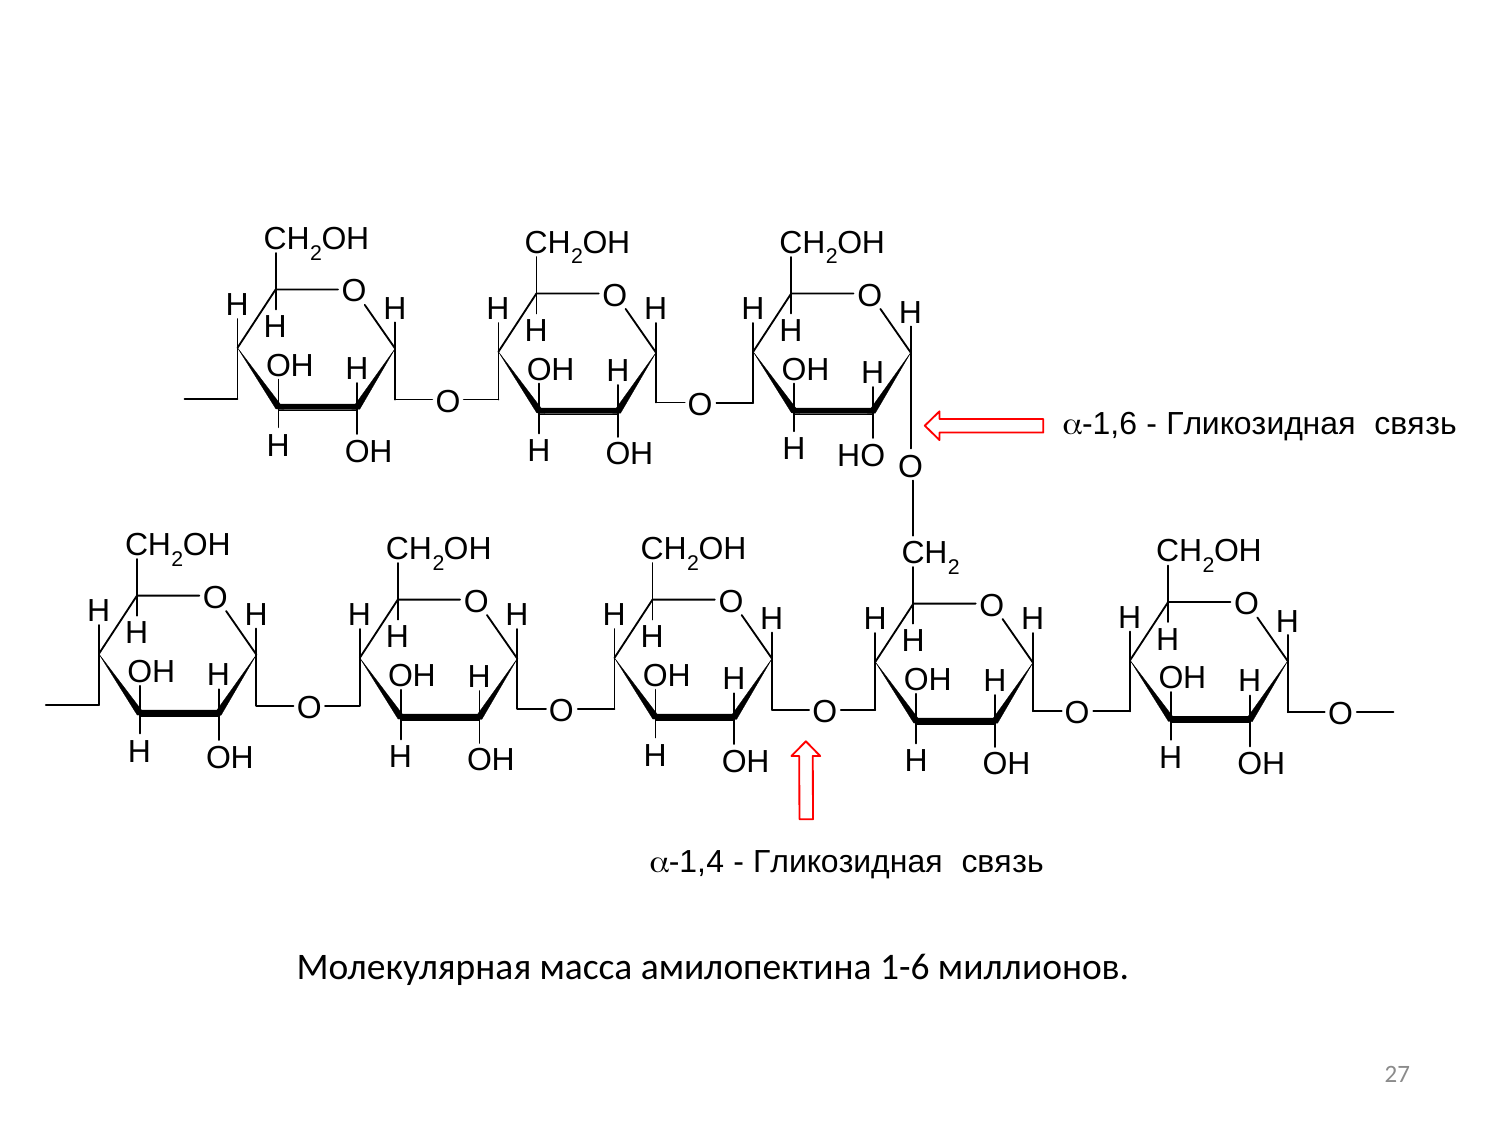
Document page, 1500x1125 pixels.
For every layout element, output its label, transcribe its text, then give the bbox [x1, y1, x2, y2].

chart [31, 220, 1459, 882]
slide_number <номер> [1074, 1042, 1425, 1103]
text_box Молекулярная масса амилопектина 1-6 миллионов. [281, 934, 1263, 995]
